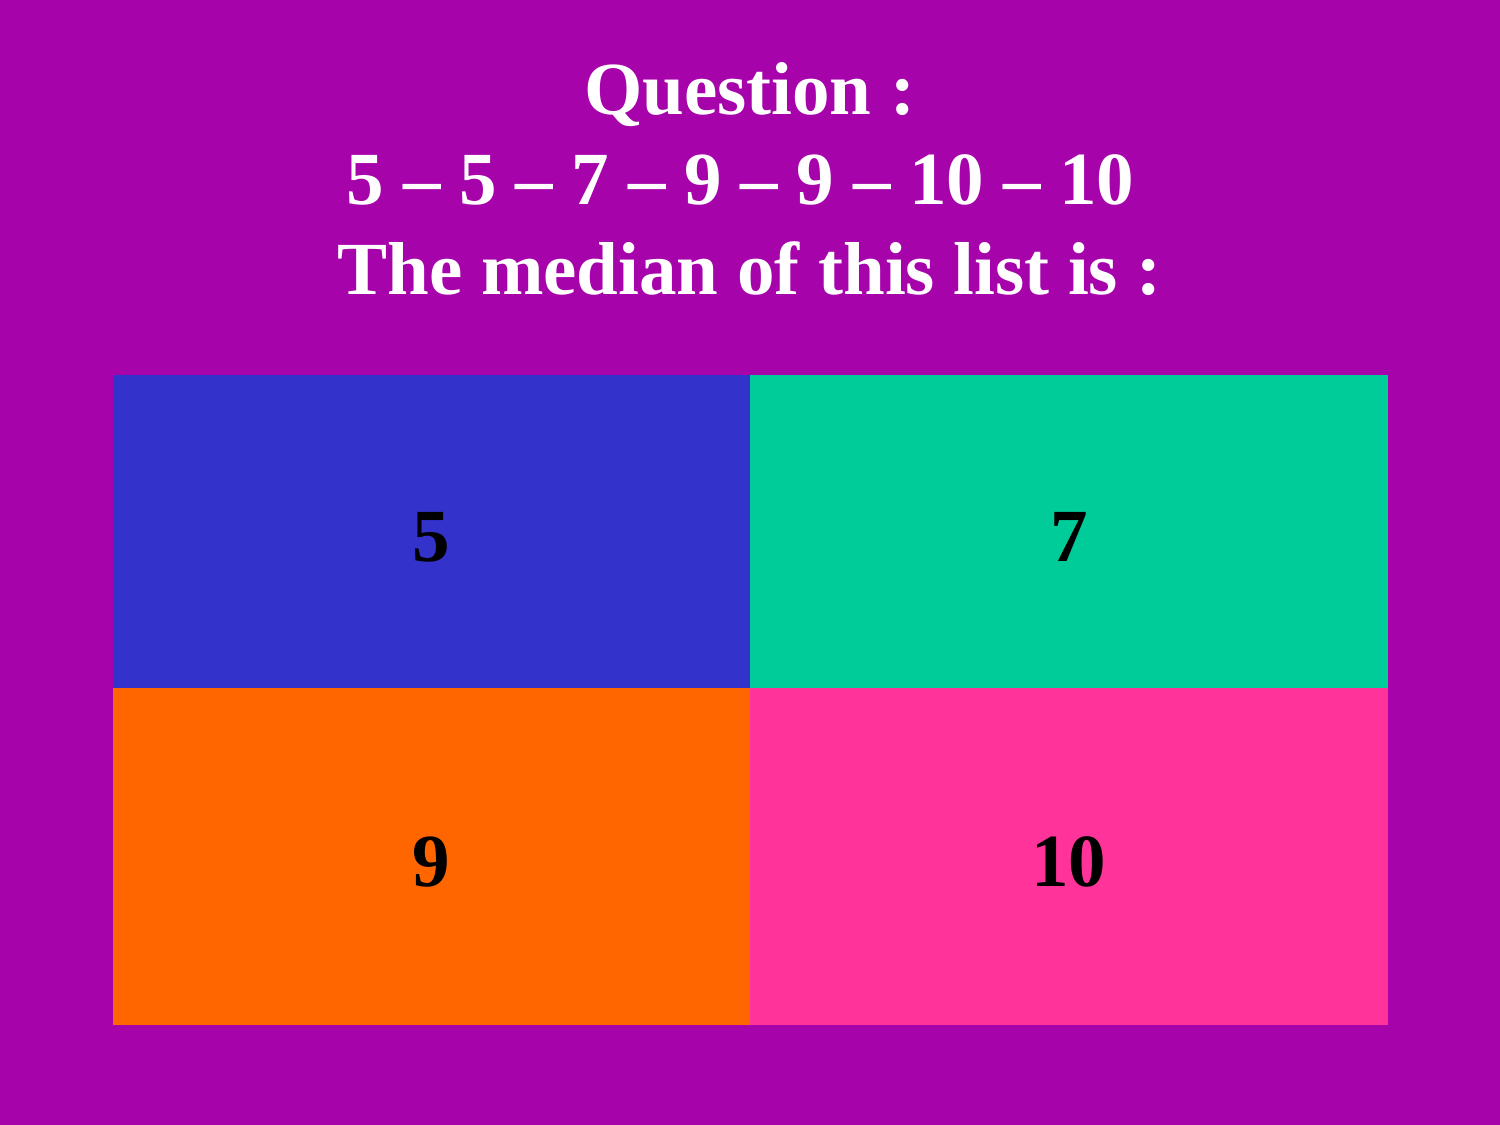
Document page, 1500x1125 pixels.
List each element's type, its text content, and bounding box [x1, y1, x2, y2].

table_header 7 [750, 375, 1388, 688]
title Question : 5 – 5 – 7 – 9 – 9 – 10 – 10 The median of this list is : [112, 32, 1388, 318]
table_cell 9 [113, 688, 750, 1025]
table_header 5 [113, 375, 750, 688]
table_cell 10 [750, 688, 1388, 1025]
